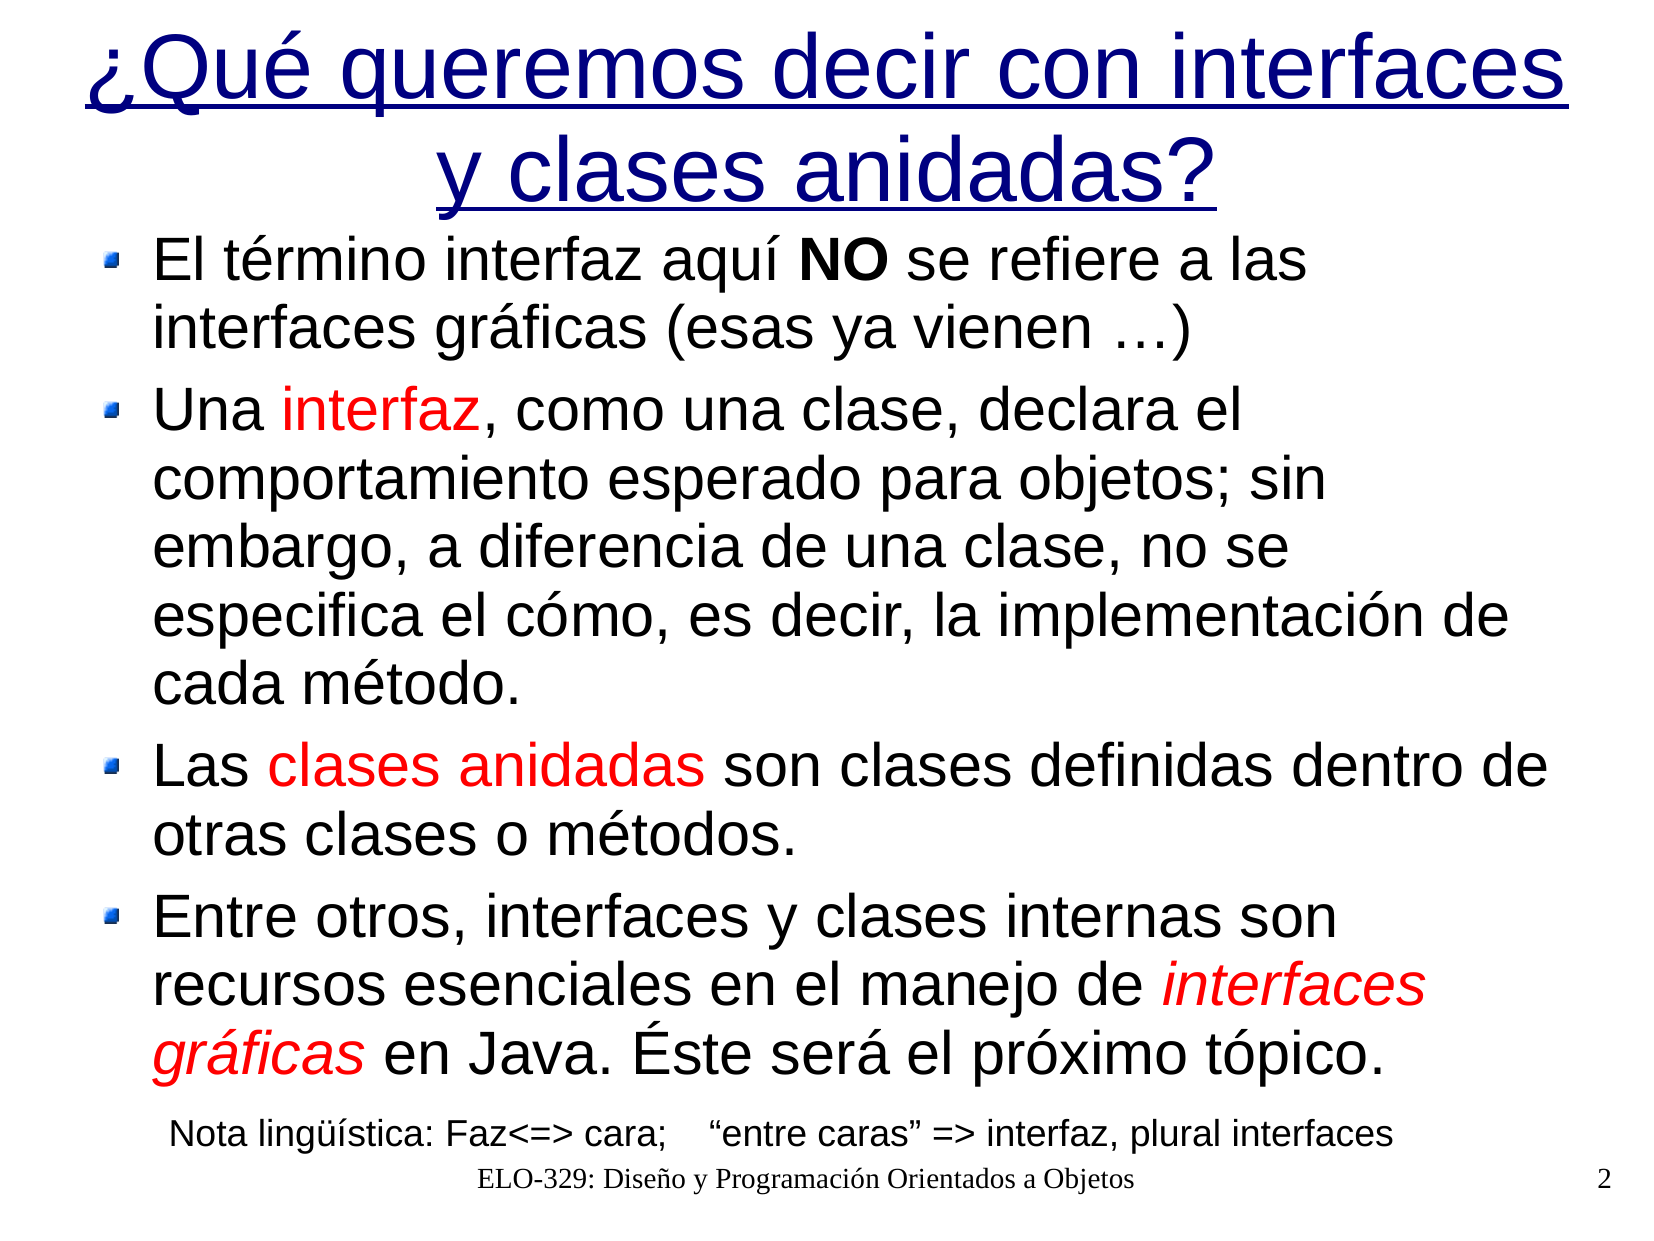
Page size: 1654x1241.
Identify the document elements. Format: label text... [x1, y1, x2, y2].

list El término interfaz aquí NO se refiere a las interfaces gráficas (esas ya vienen …) Una interfaz, como una clase, declara el comportamiento esperado para objetos; sin embargo, a diferencia de una clase, no se especifica el cómo, es decir, la implementación de cada método. Las clases anidadas son clases definidas dentro de otras clases o métodos. Entre otros, interfaces y clases internas son recursos esenciales en el manejo de interfaces gráficas en Java. Éste será el próximo tópico. [86, 225, 1576, 1088]
title ¿Qué queremos decir con interfaces y clases anidadas? [82, 15, 1571, 222]
text_box Nota lingüística: Faz<=> cara; “entre caras” => interfaz, plural interfaces [153, 1104, 1420, 1167]
